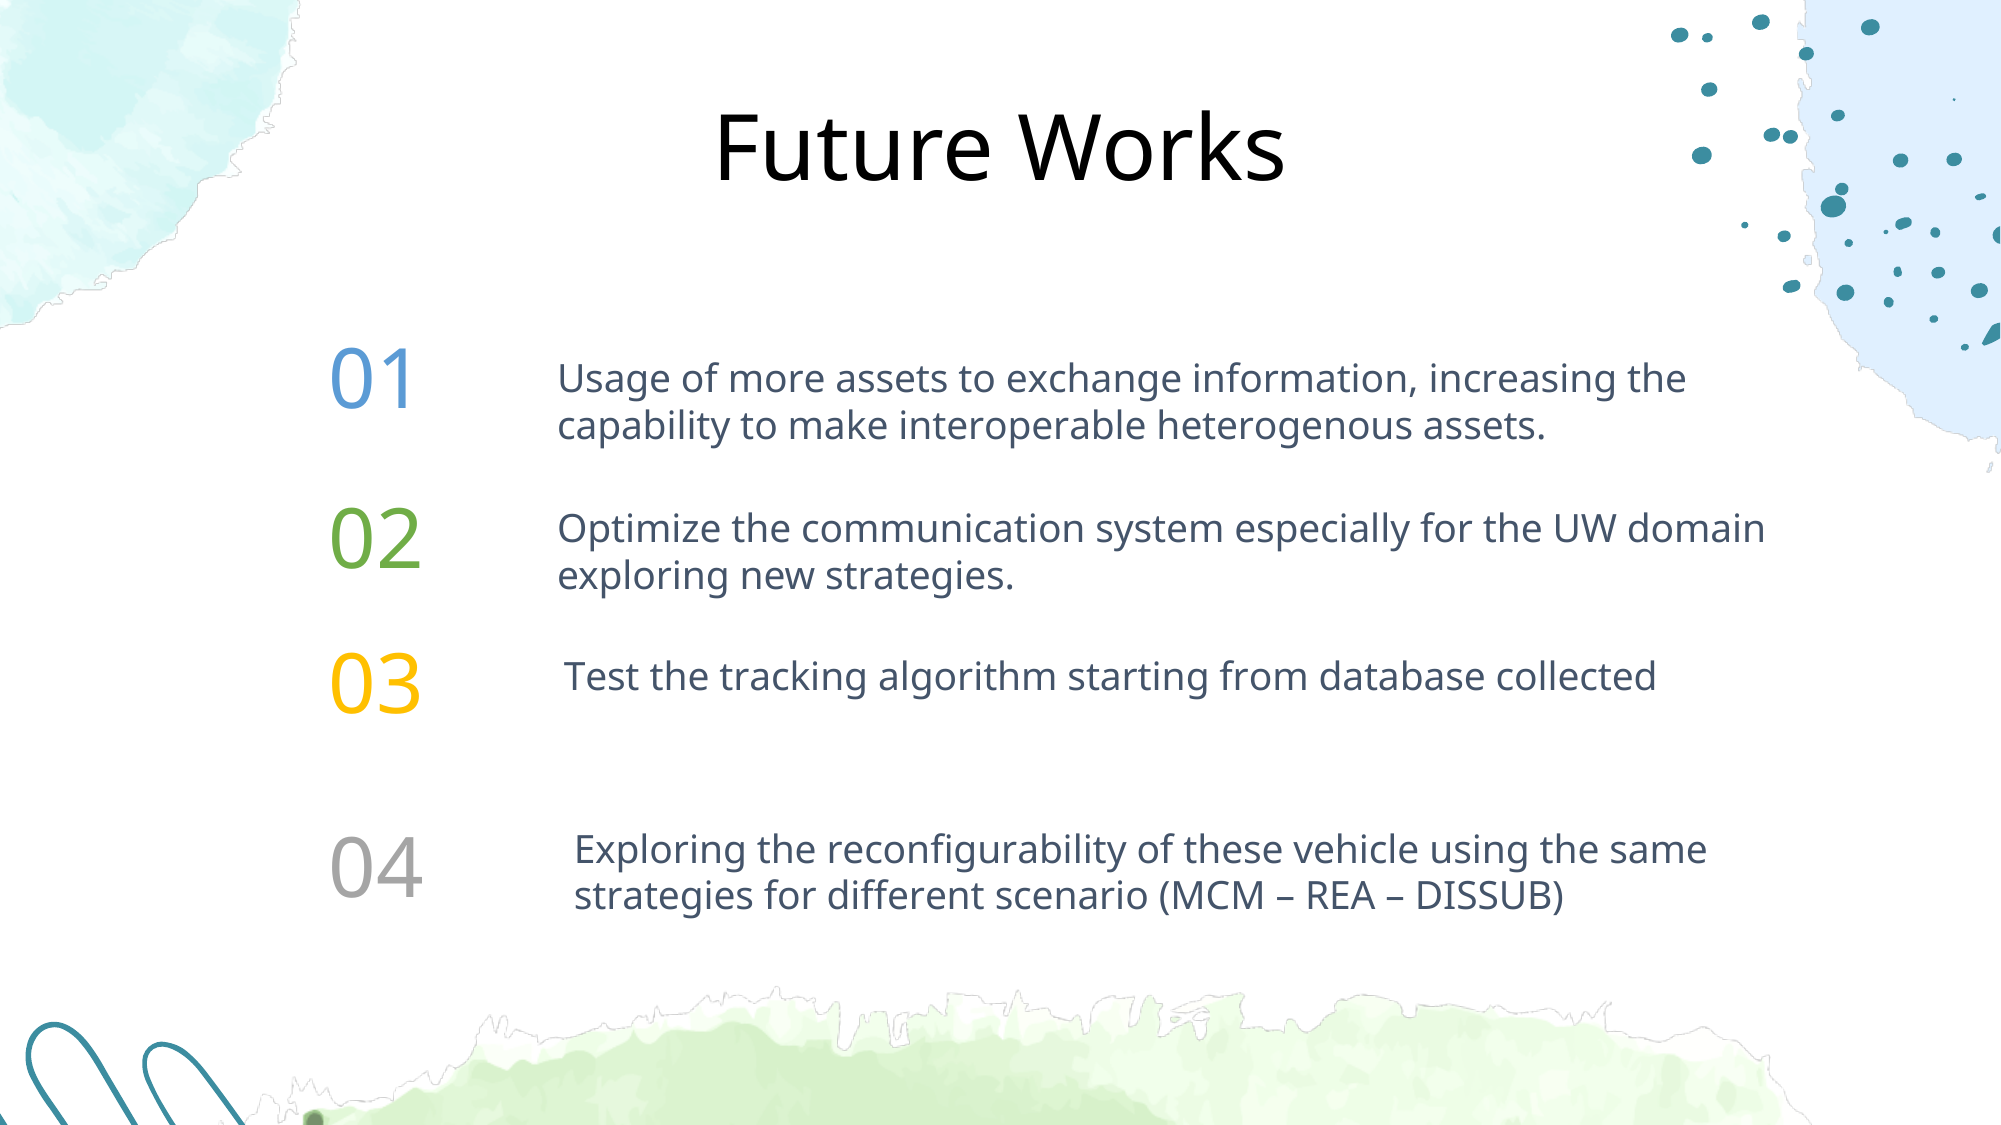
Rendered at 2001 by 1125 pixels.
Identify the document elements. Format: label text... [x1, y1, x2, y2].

text_box 04 [260, 771, 493, 941]
text_box Usage of more assets to exchange information, increasing the capability to make interoperable heterogenous assets. [537, 334, 1839, 438]
text_box 03 [260, 587, 493, 758]
title Future Works [161, 81, 1840, 208]
text_box Exploring the reconfigurability of these vehicle using the same strategies for different scenario (MCM – REA – DISSUB) [554, 804, 1856, 908]
text_box Optimize the communication system especially for the UW domain exploring new strategies. [537, 484, 1839, 588]
text_box 01 [260, 282, 493, 442]
text_box Test the tracking algorithm starting from database collected [544, 623, 1846, 727]
text_box 02 [260, 442, 493, 587]
